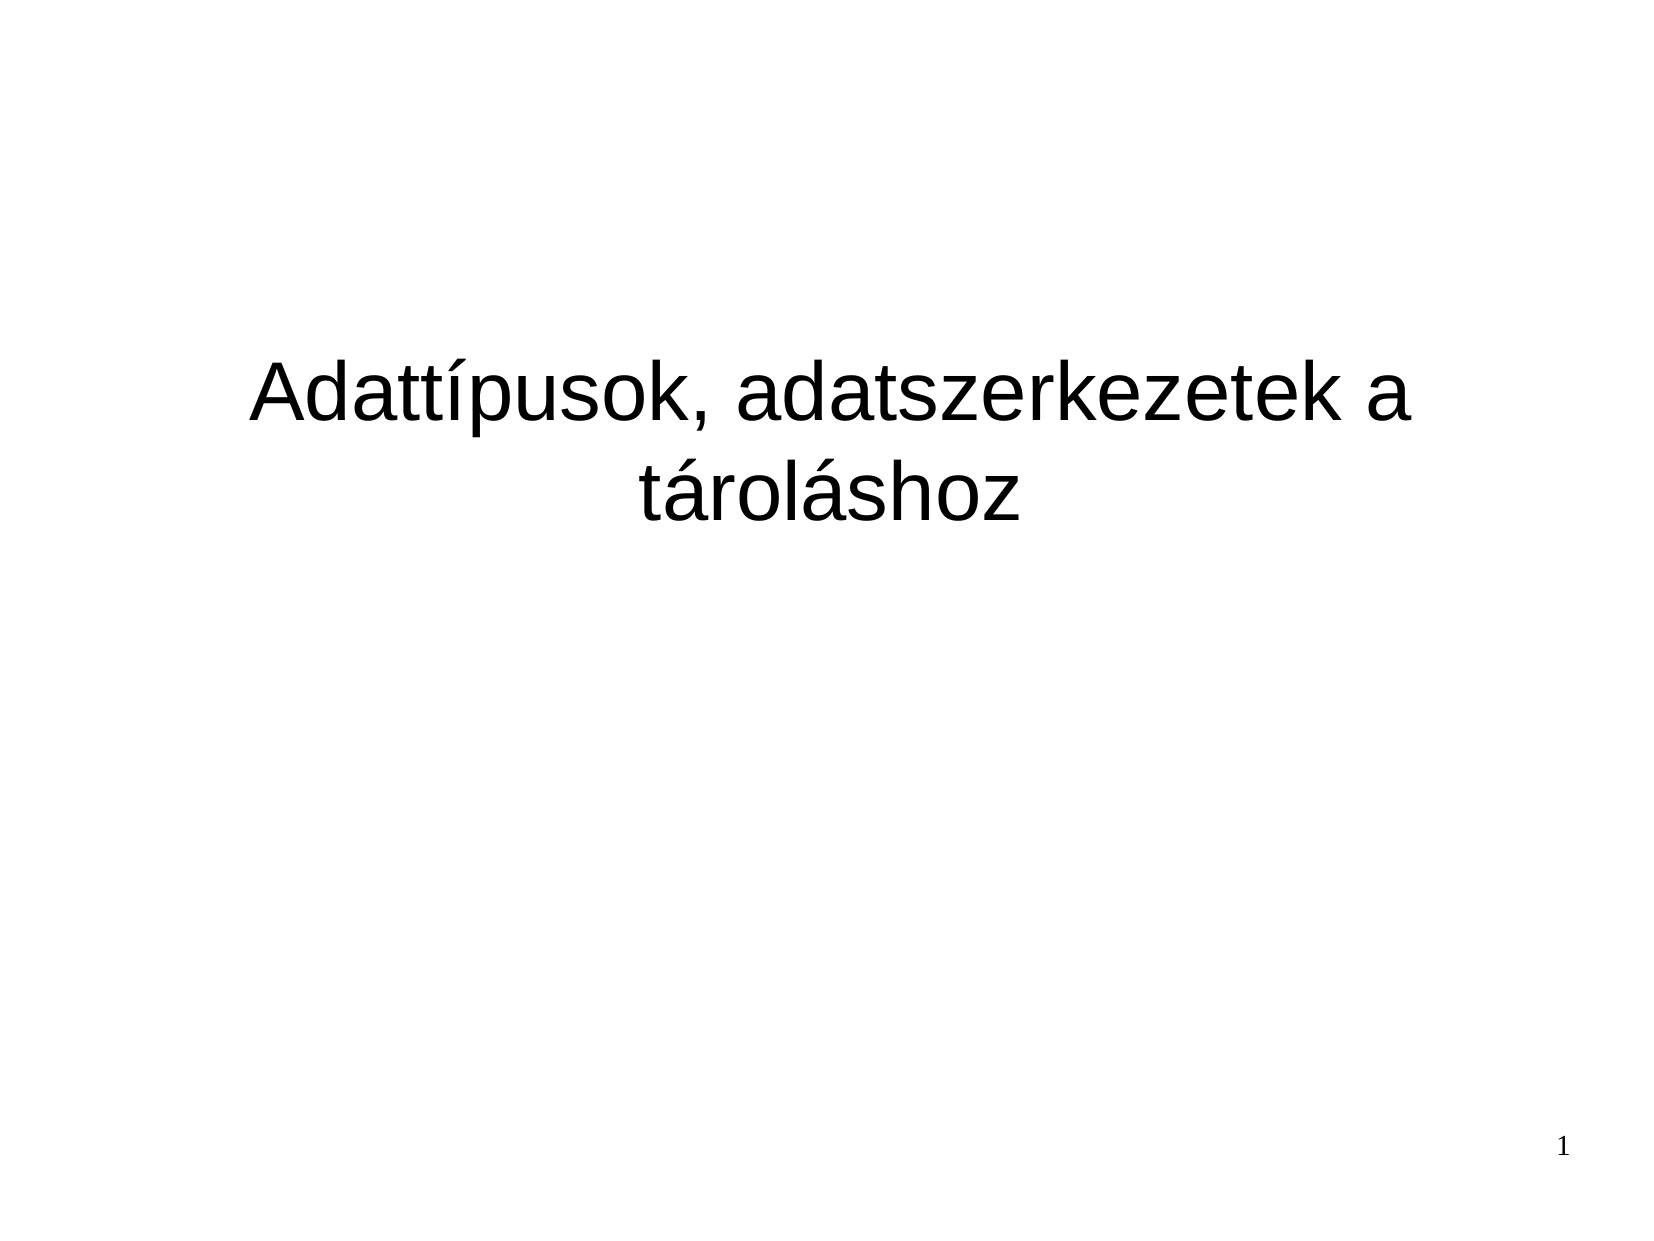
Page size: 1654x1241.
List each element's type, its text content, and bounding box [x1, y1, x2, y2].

title Adattípusok, adatszerkezetek a tároláshoz [110, 333, 1517, 541]
